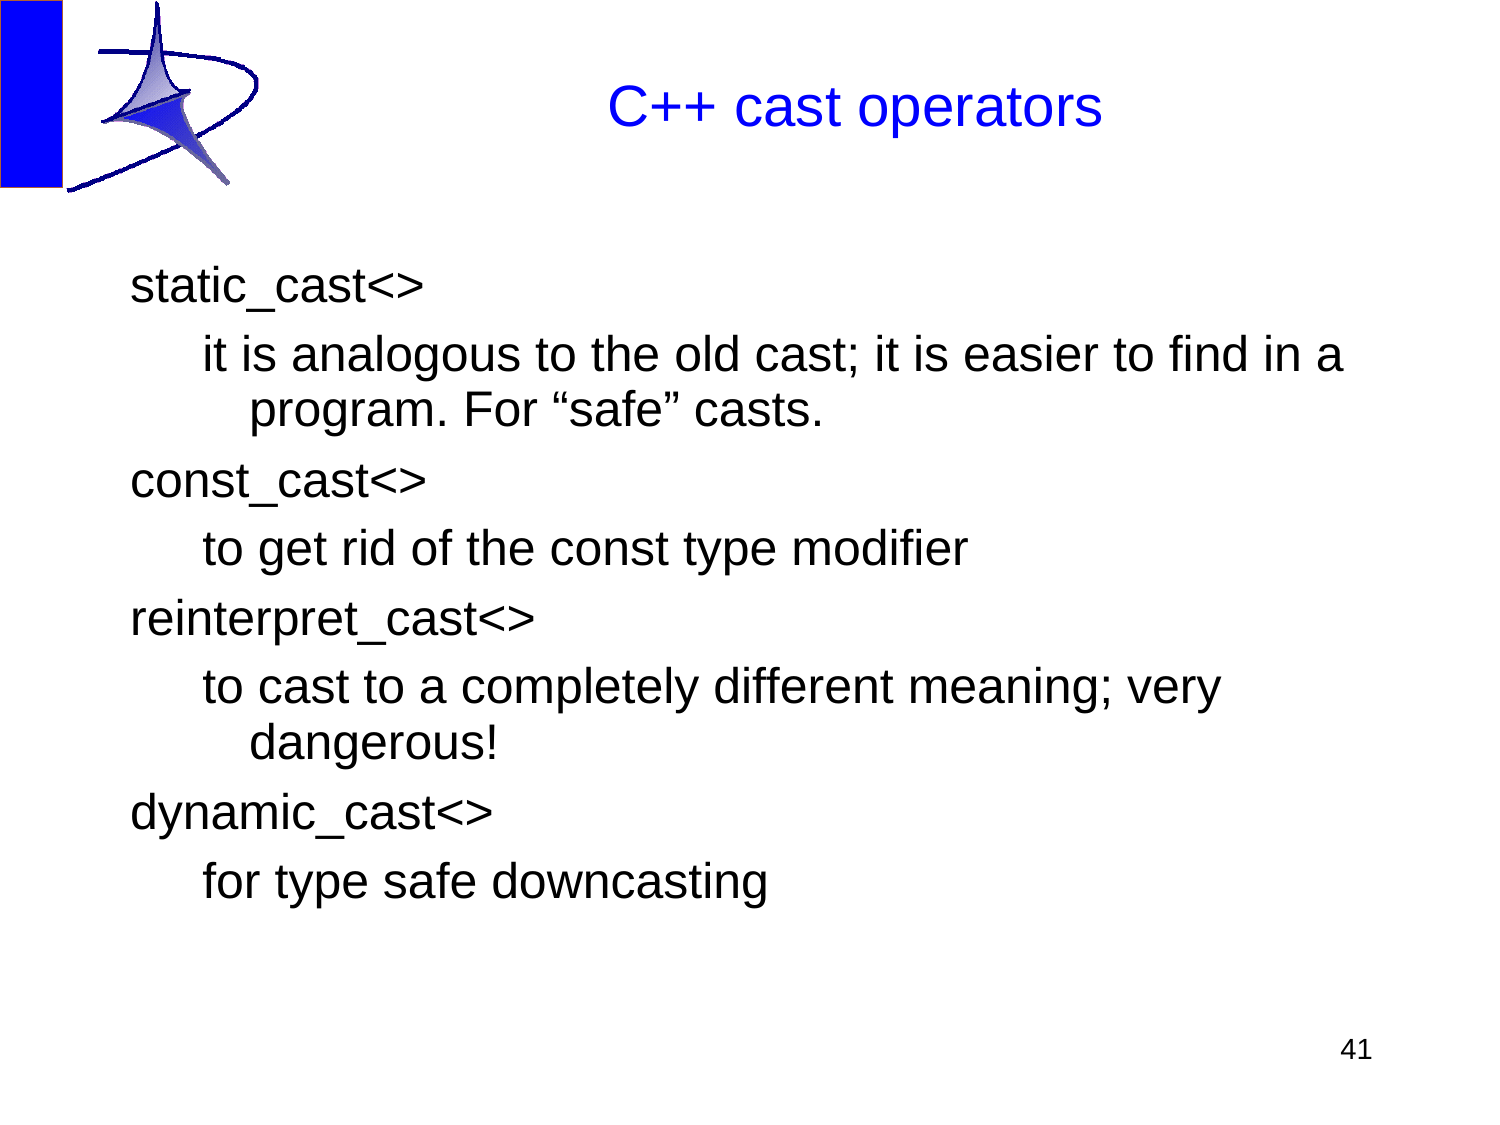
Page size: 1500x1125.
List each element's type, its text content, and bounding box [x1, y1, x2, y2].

list static_cast<> it is analogous to the old cast; it is easier to find in a program. For “safe” casts. const_cast<> to get rid of the const type modifier reinterpret_cast<> to cast to a completely different meaning; very dangerous! dynamic_cast<> for type safe downcasting [112, 249, 1450, 1028]
title C++ cast operators [262, 24, 1450, 188]
picture [62, 0, 263, 197]
